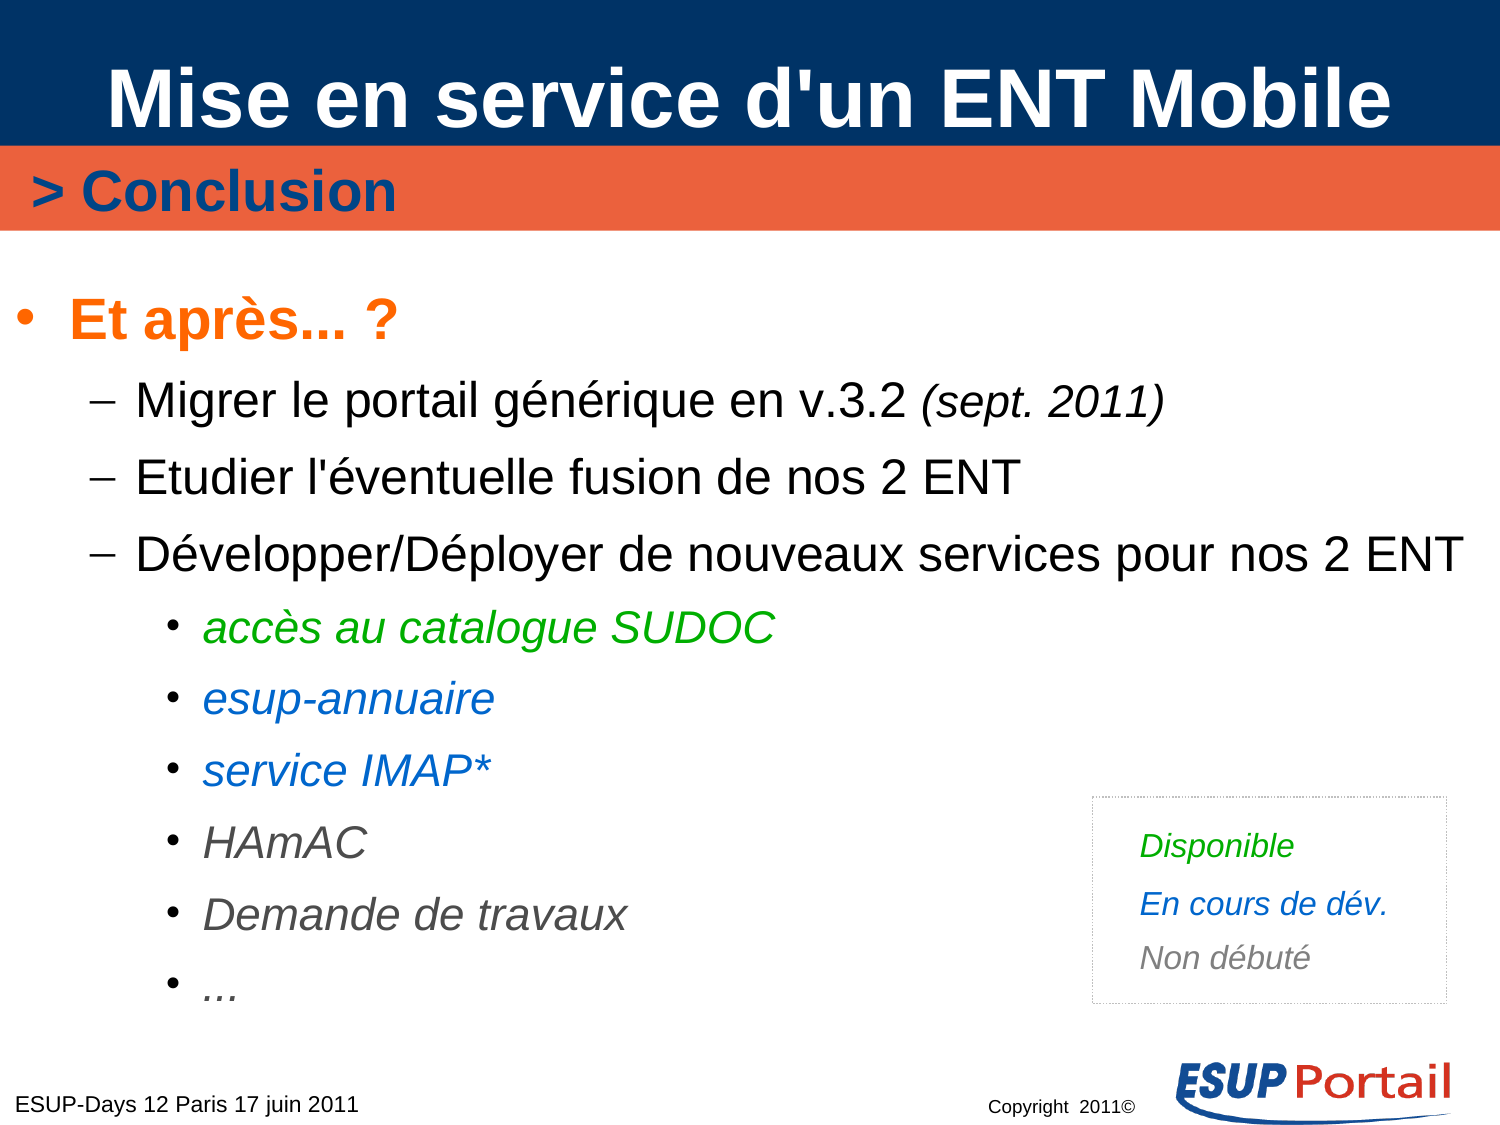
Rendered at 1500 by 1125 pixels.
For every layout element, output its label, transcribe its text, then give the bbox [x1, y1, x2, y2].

text_box > Conclusion [0, 145, 1500, 231]
text_box Mise en service d'un ENT Mobile [0, 0, 1500, 145]
picture [1175, 1074, 1451, 1125]
text_box Et après... ? Migrer le portail générique en v.3.2 (sept. 2011) Etudier l'éventuelle fusion de nos 2 ENT Développer/Déployer de nouveaux services pour nos 2 ENT accès au catalogue SUDOC esup-annuaire service IMAP* HAmAC Demande de travaux ... [0, 231, 1500, 1074]
text_box Disponible En cours de dév. Non débuté [1092, 797, 1447, 1004]
text_box ESUP-Days 12 Paris 17 juin 2011 [0, 1074, 632, 1125]
